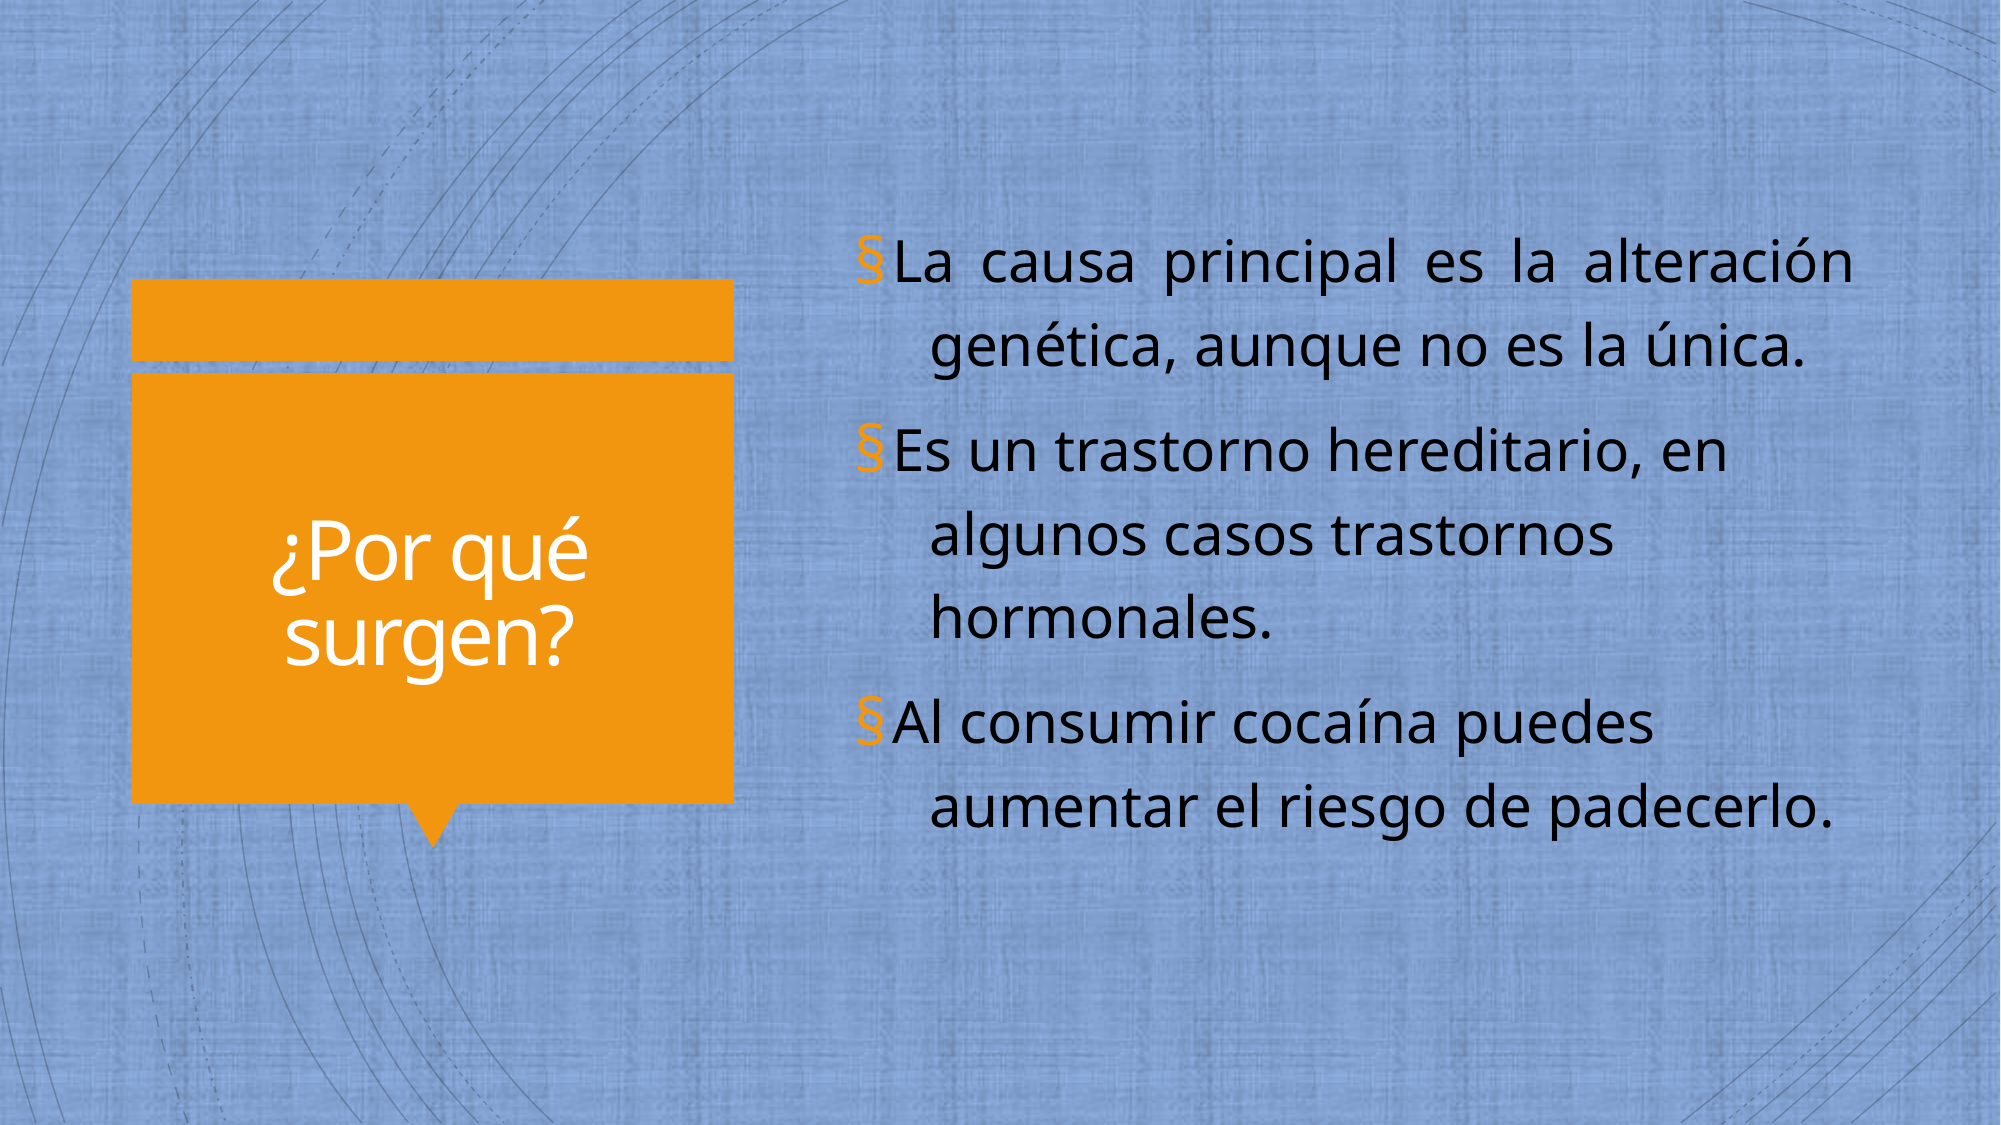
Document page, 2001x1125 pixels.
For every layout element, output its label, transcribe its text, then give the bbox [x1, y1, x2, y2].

list La causa principal es la alteración genética, aunque no es la única. Es un trastorno hereditario, en algunos casos trastornos hormonales. Al consumir cocaína puedes aumentar el riesgo de padecerlo. [839, 131, 1871, 993]
title ¿Por qué surgen? [145, 407, 715, 789]
